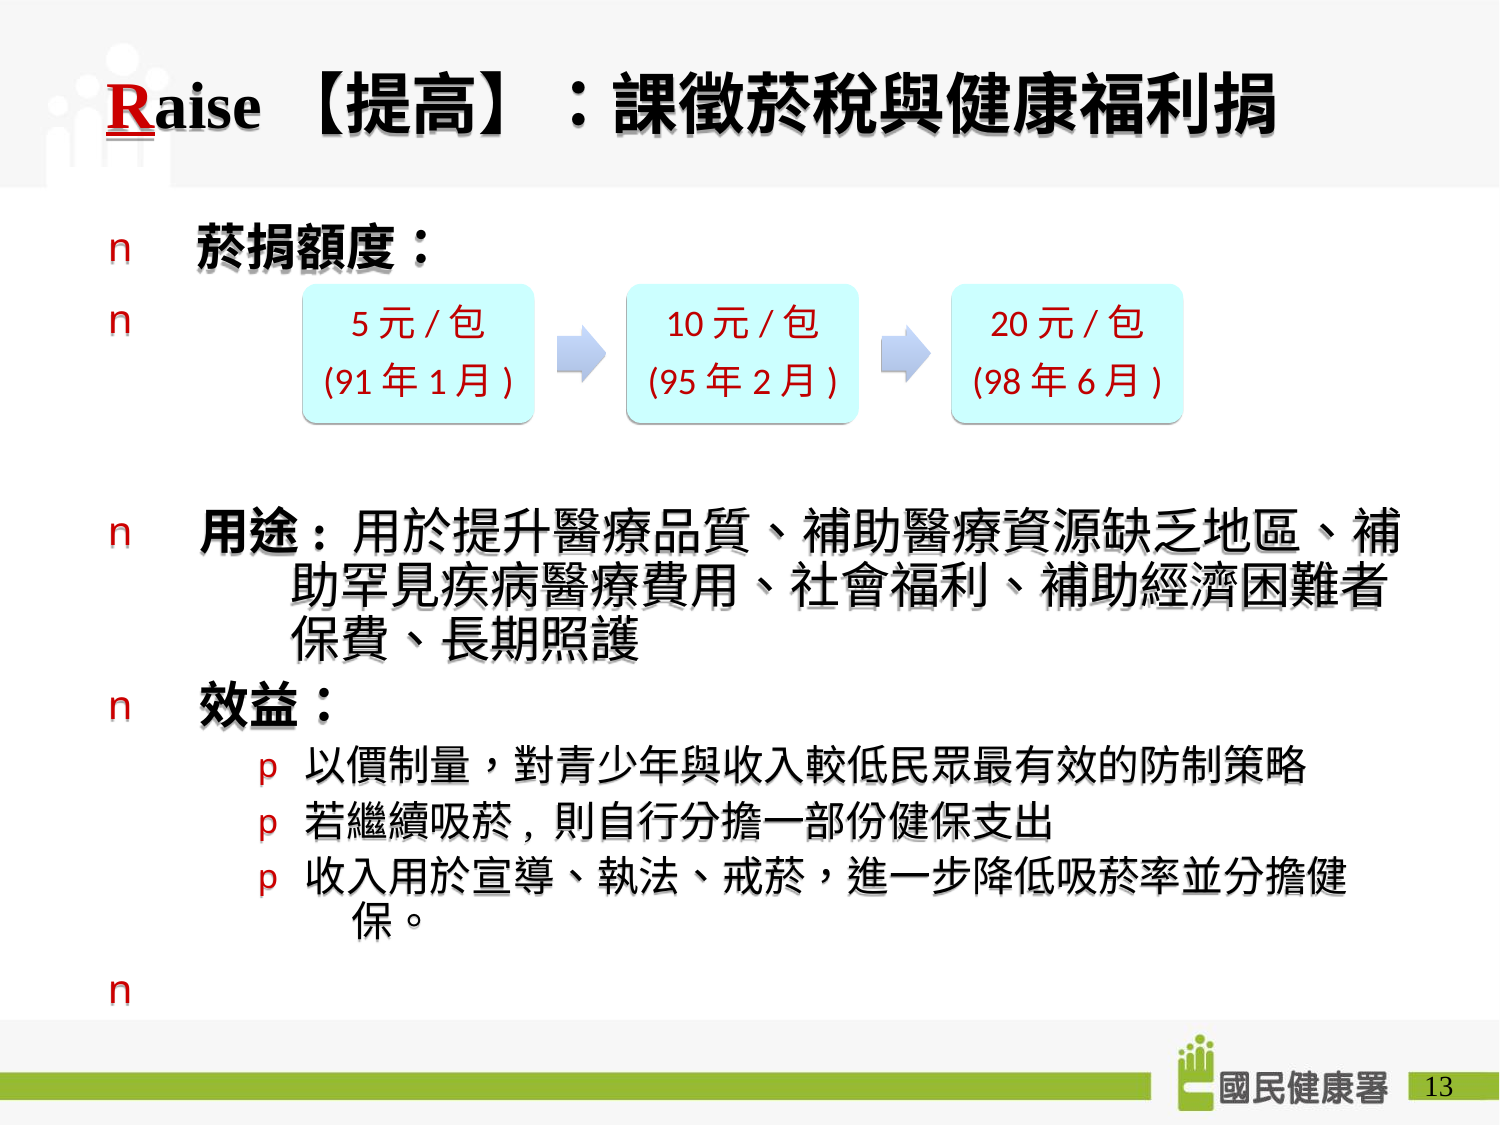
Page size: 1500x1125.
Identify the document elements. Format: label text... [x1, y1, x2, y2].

list 菸捐額度： 用途: 用於提升醫療品質、補助醫療資源缺乏地區、補助罕見疾病醫療費用、社會福利、補助經濟困難者保費、長期照護 效益： 以價制量，對青少年與收入較低民眾最有效的防制策略 若繼續吸菸, 則自行分擔一部份健保支出 收入用於宣導、執法、戒菸，進一步降低吸菸率並分擔健保。 [92, 208, 1423, 1057]
text_box 5元/包 (91年1月) [302, 283, 535, 423]
title Raise【提高】：課徵菸稅與健康福利捐 [0, 53, 1386, 150]
text_box [557, 324, 607, 383]
text_box 20元/包 (98年6月) [951, 283, 1184, 423]
text_box 13 [1409, 1059, 1498, 1111]
text_box 10元/包 (95年2月) [626, 283, 859, 423]
text_box [881, 324, 932, 383]
